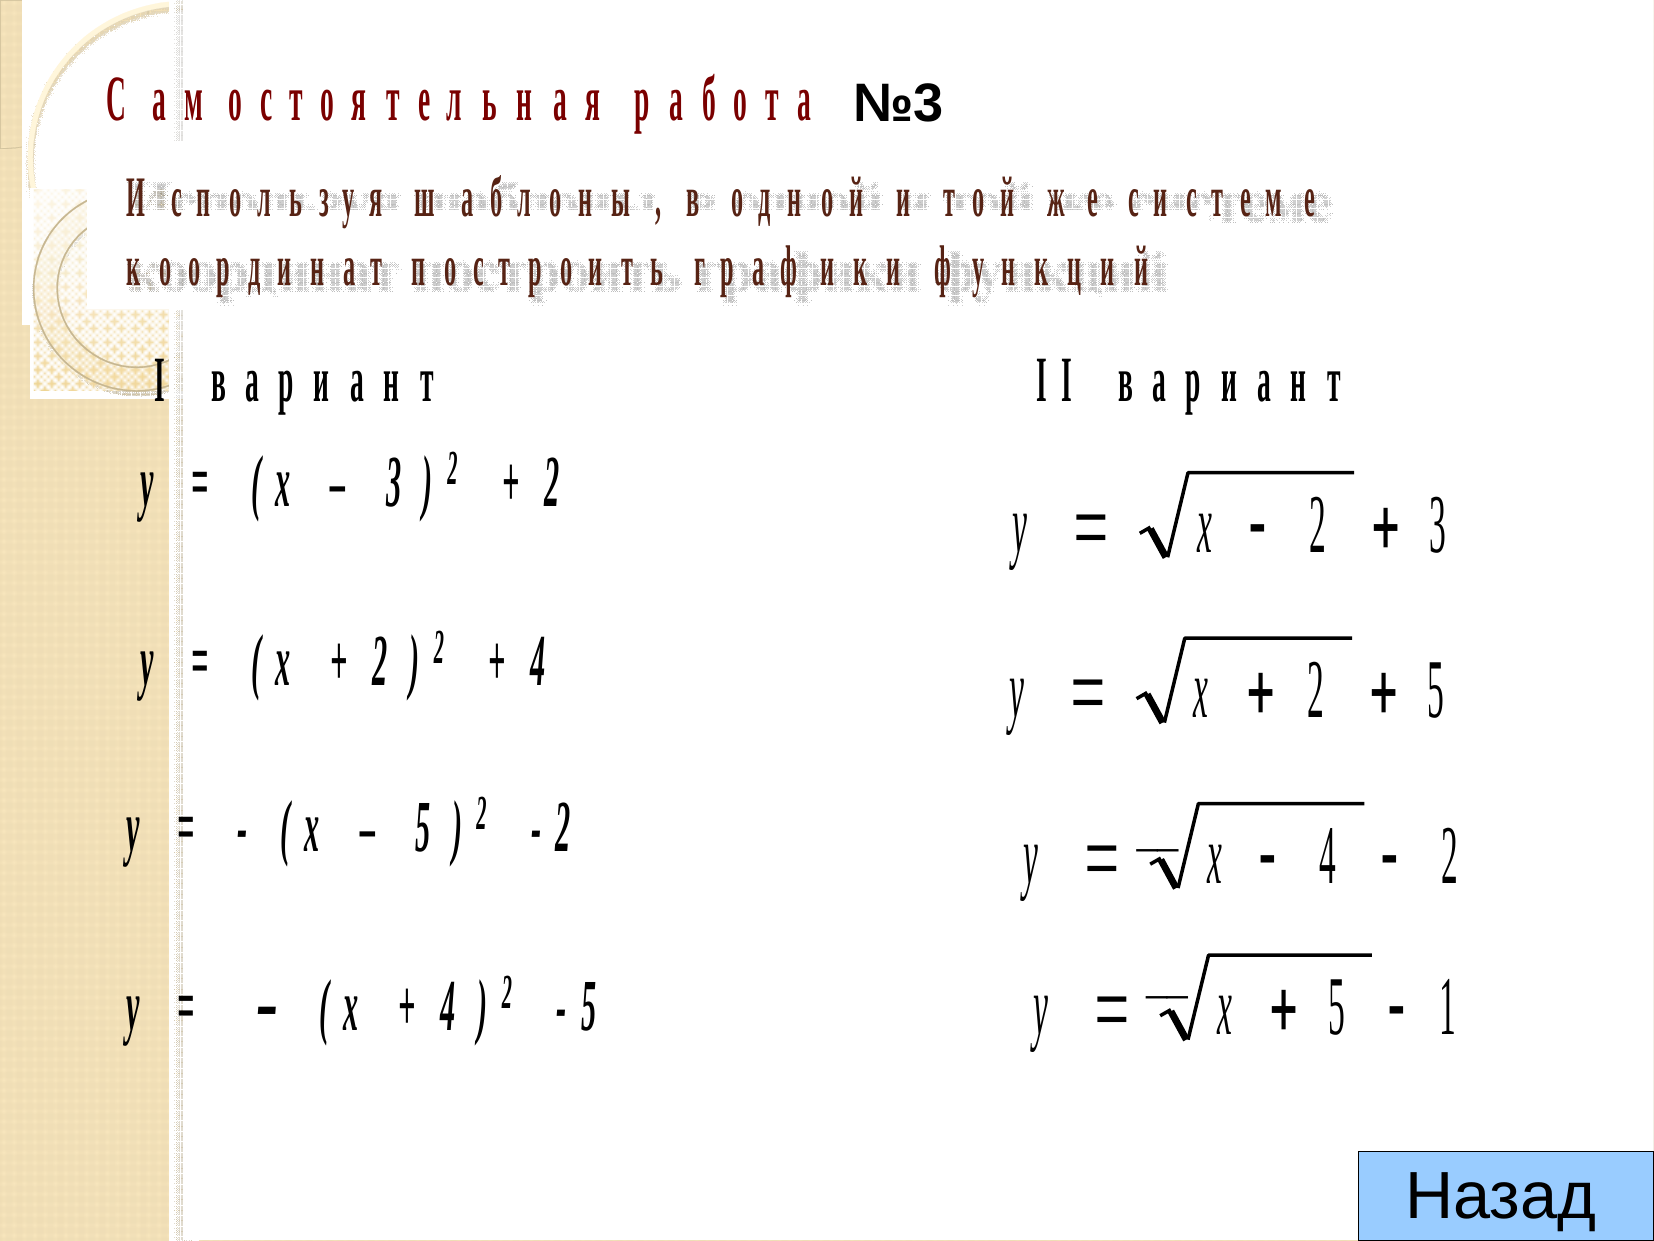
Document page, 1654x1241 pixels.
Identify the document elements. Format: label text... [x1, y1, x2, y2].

text_box __ [1122, 803, 1194, 861]
picture [0, 0, 1654, 1241]
text_box Назад [1358, 1151, 1654, 1241]
text_box __ [1131, 950, 1203, 1008]
text_box №3 [838, 65, 1018, 142]
